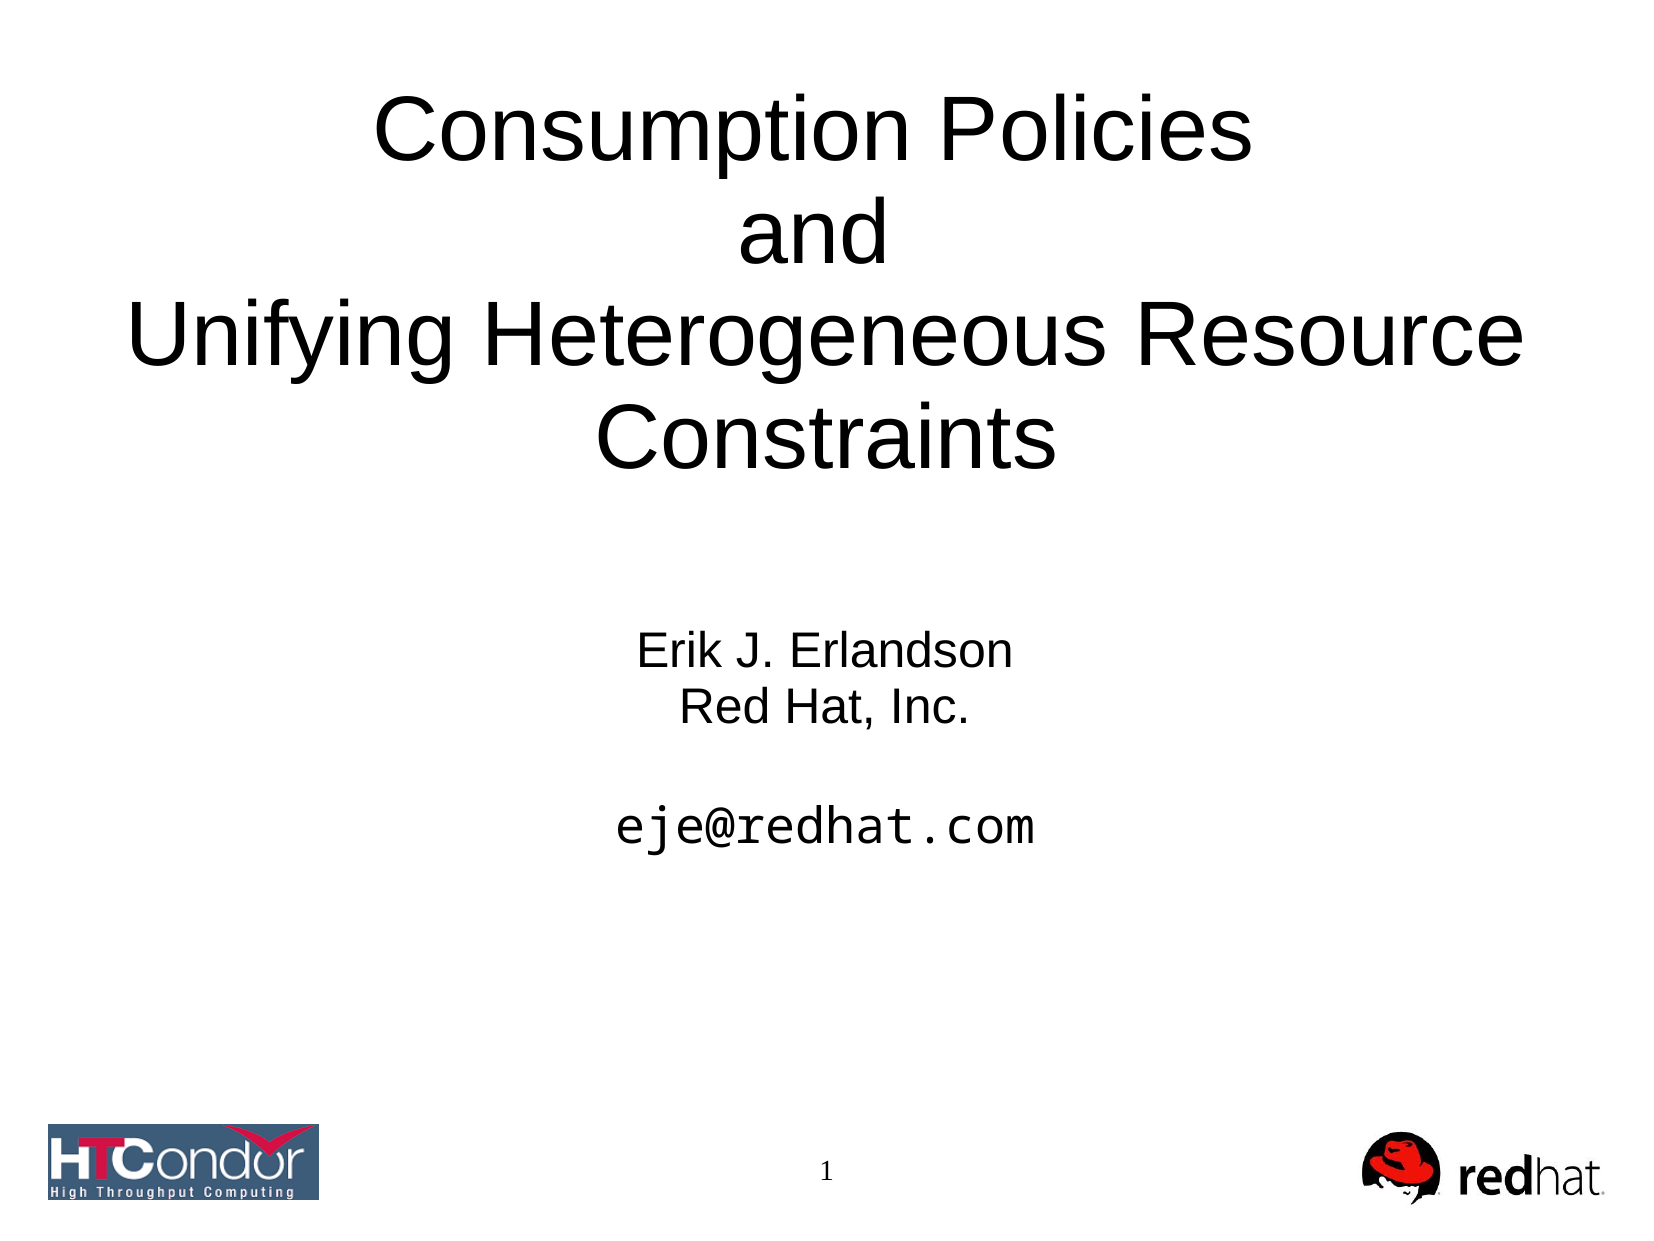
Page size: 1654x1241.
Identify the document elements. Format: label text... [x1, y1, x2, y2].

picture [48, 1124, 319, 1200]
picture [1352, 1128, 1629, 1215]
title Consumption Policies and Unifying Heterogeneous Resource Constraints [82, 77, 1571, 488]
text_box Erik J. Erlandson Red Hat, Inc. eje@redhat.com [375, 615, 1276, 856]
